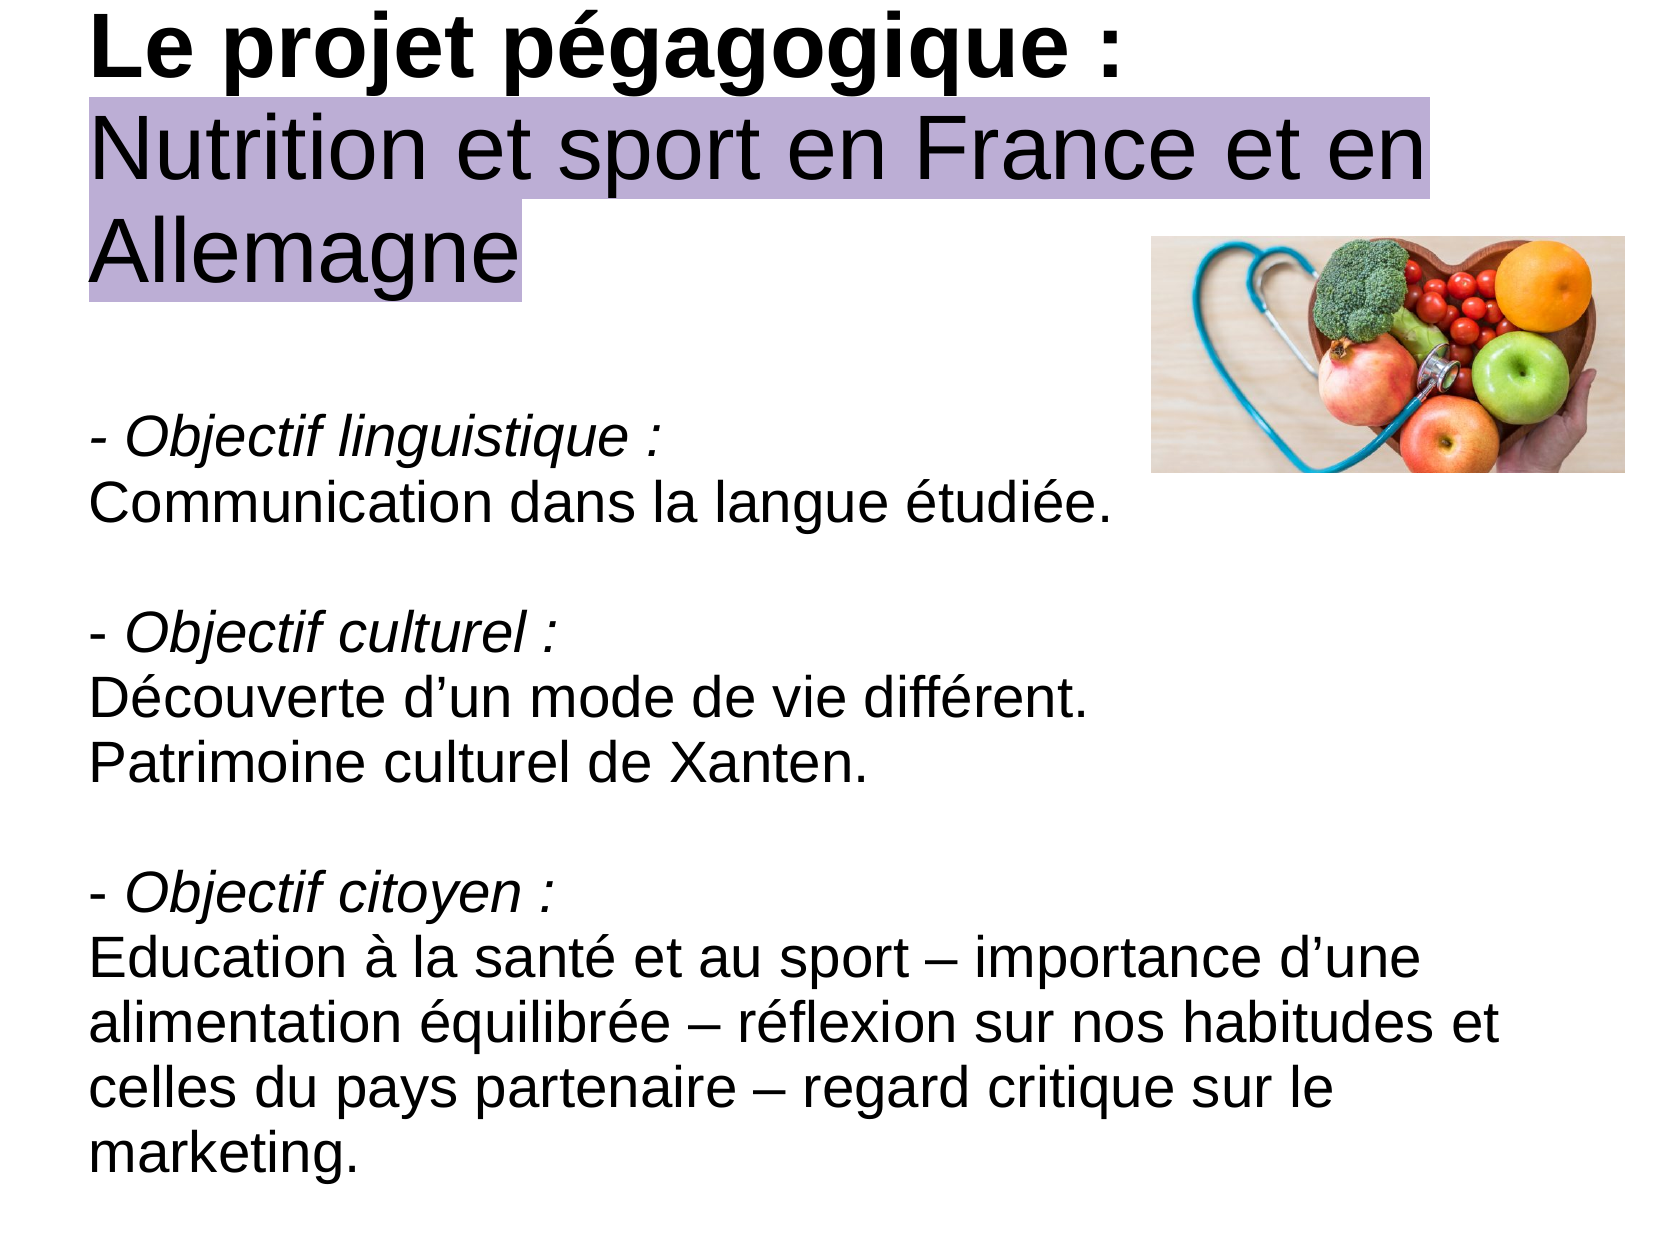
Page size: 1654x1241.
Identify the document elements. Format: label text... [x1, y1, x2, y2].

picture [1151, 236, 1625, 473]
title Le projet pégagogique : Nutrition et sport en France et en Allemagne - Objectif linguistique : Communication dans la langue étudiée. - Objectif culturel : Découverte d’un mode de vie différent. Patrimoine culturel de Xanten. - Objectif citoyen : Education à la santé et au sport – importance d’une alimentation équilibrée – réflexion sur nos habitudes et celles du pays partenaire – regard critique sur le marketing. [88, 0, 1577, 1241]
